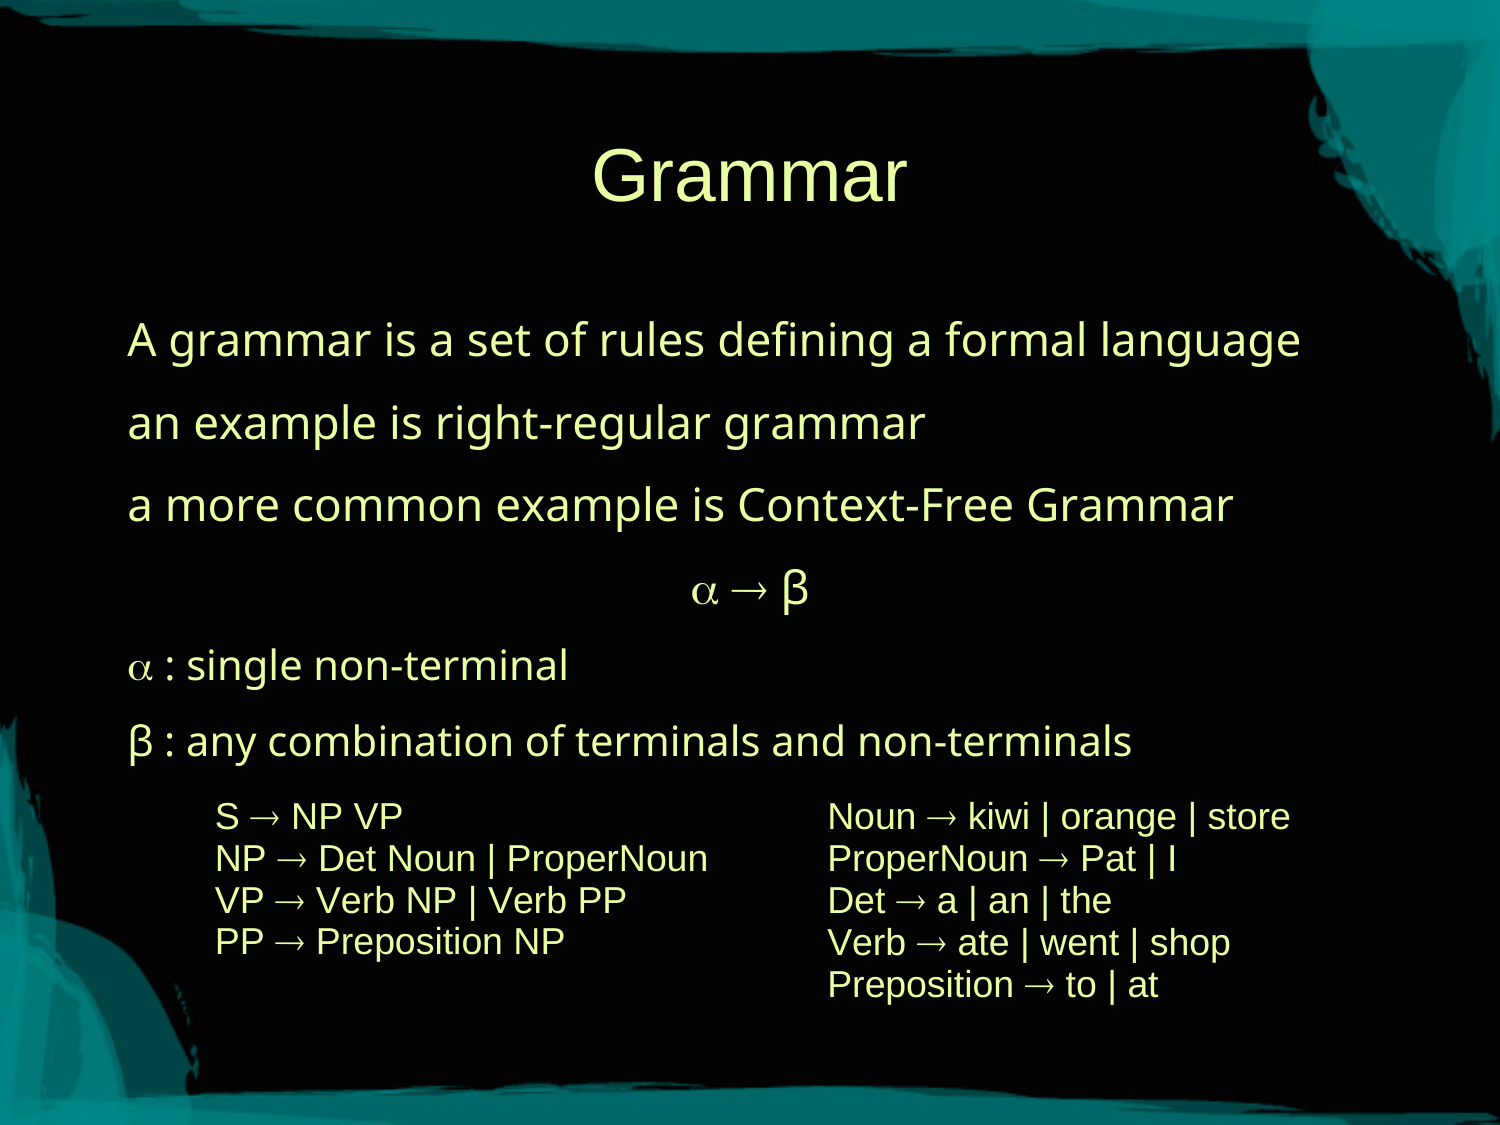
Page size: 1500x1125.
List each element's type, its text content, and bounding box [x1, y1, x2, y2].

title Grammar [112, 87, 1388, 263]
list A grammar is a set of rules defining a formal language an example is right-regular grammar a more common example is Context-Free Grammar   β  : single non-terminal β : any combination of terminals and non-terminals [112, 299, 1388, 1026]
text_box Noun  kiwi | orange | store ProperNoun  Pat | I Det  a | an | the Verb  ate | went | shop Preposition  to | at [812, 787, 1413, 1013]
picture [0, 0, 1500, 1125]
text_box S  NP VP NP  Det Noun | ProperNoun VP  Verb NP | Verb PP PP  Preposition NP [200, 787, 775, 971]
